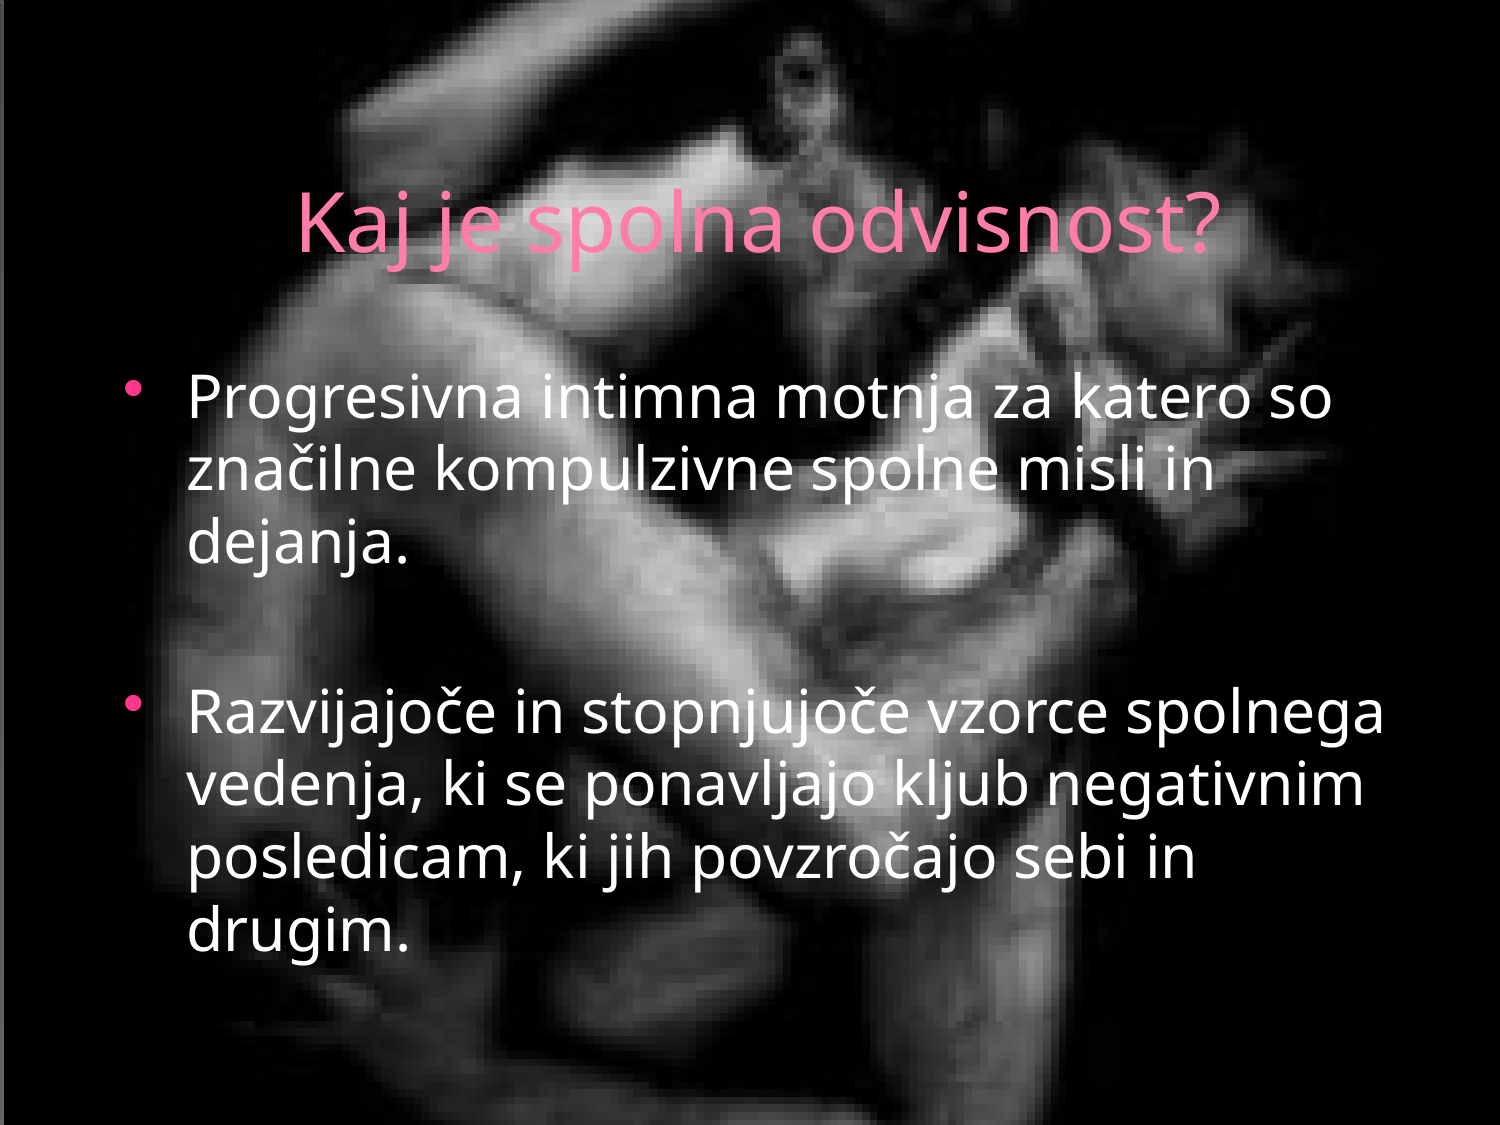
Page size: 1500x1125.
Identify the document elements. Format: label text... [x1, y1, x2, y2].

list Progresivna intimna motnja za katero so značilne kompulzivne spolne misli in dejanja. Razvijajoče in stopnjujoče vzorce spolnega vedenja, ki se ponavljajo kljub negativnim posledicam, ki jih povzročajo sebi in drugim. [100, 350, 1441, 975]
title Kaj je spolna odvisnost? [200, 125, 1388, 313]
picture [4, 0, 1500, 1125]
